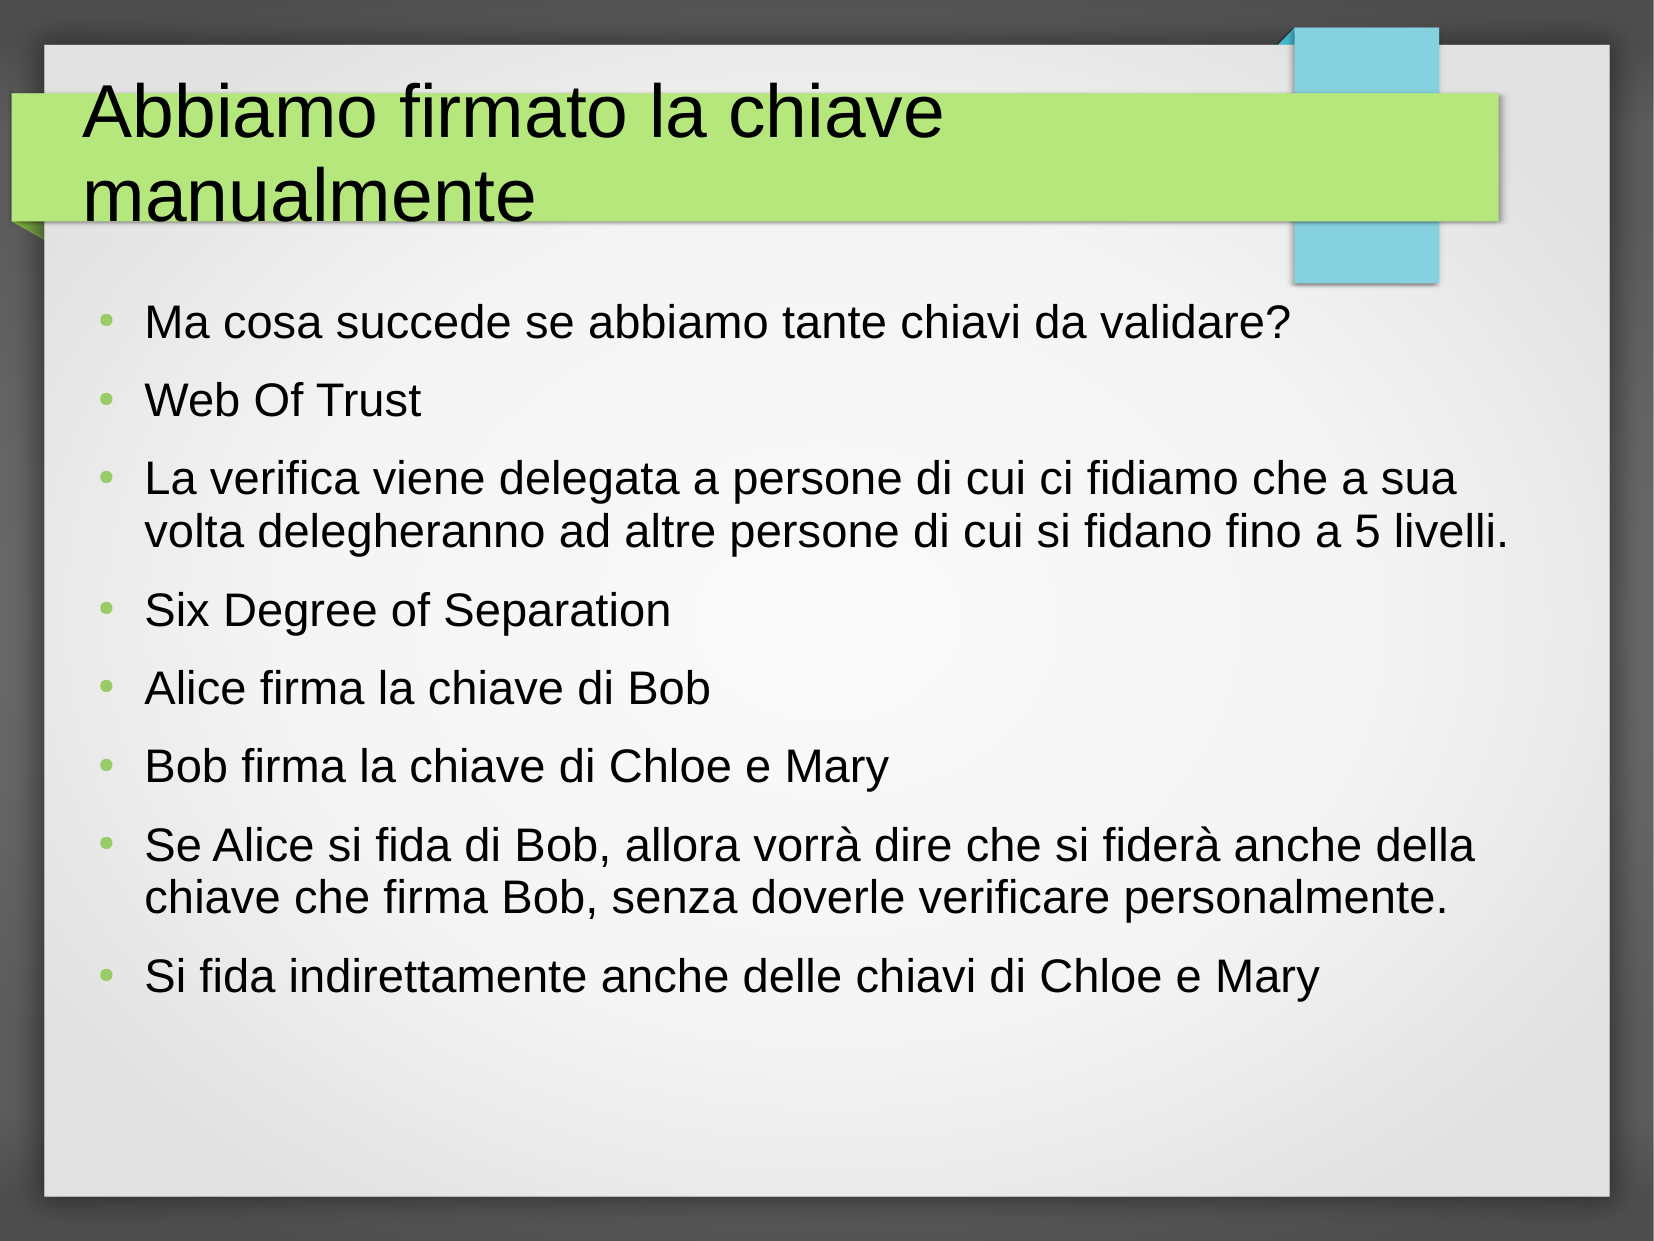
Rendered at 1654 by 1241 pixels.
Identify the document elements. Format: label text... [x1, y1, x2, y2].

title Abbiamo firmato la chiave manualmente [82, 69, 1264, 238]
picture [0, 0, 1654, 1241]
list Ma cosa succede se abbiamo tante chiavi da validare? Web Of Trust La verifica viene delegata a persone di cui ci fidiamo che a sua volta delegheranno ad altre persone di cui si fidano fino a 5 livelli. Six Degree of Separation Alice firma la chiave di Bob Bob firma la chiave di Chloe e Mary Se Alice si fida di Bob, allora vorrà dire che si fiderà anche della chiave che firma Bob, senza doverle verificare personalmente. Si fida indirettamente anche delle chiavi di Chloe e Mary [82, 295, 1571, 1015]
